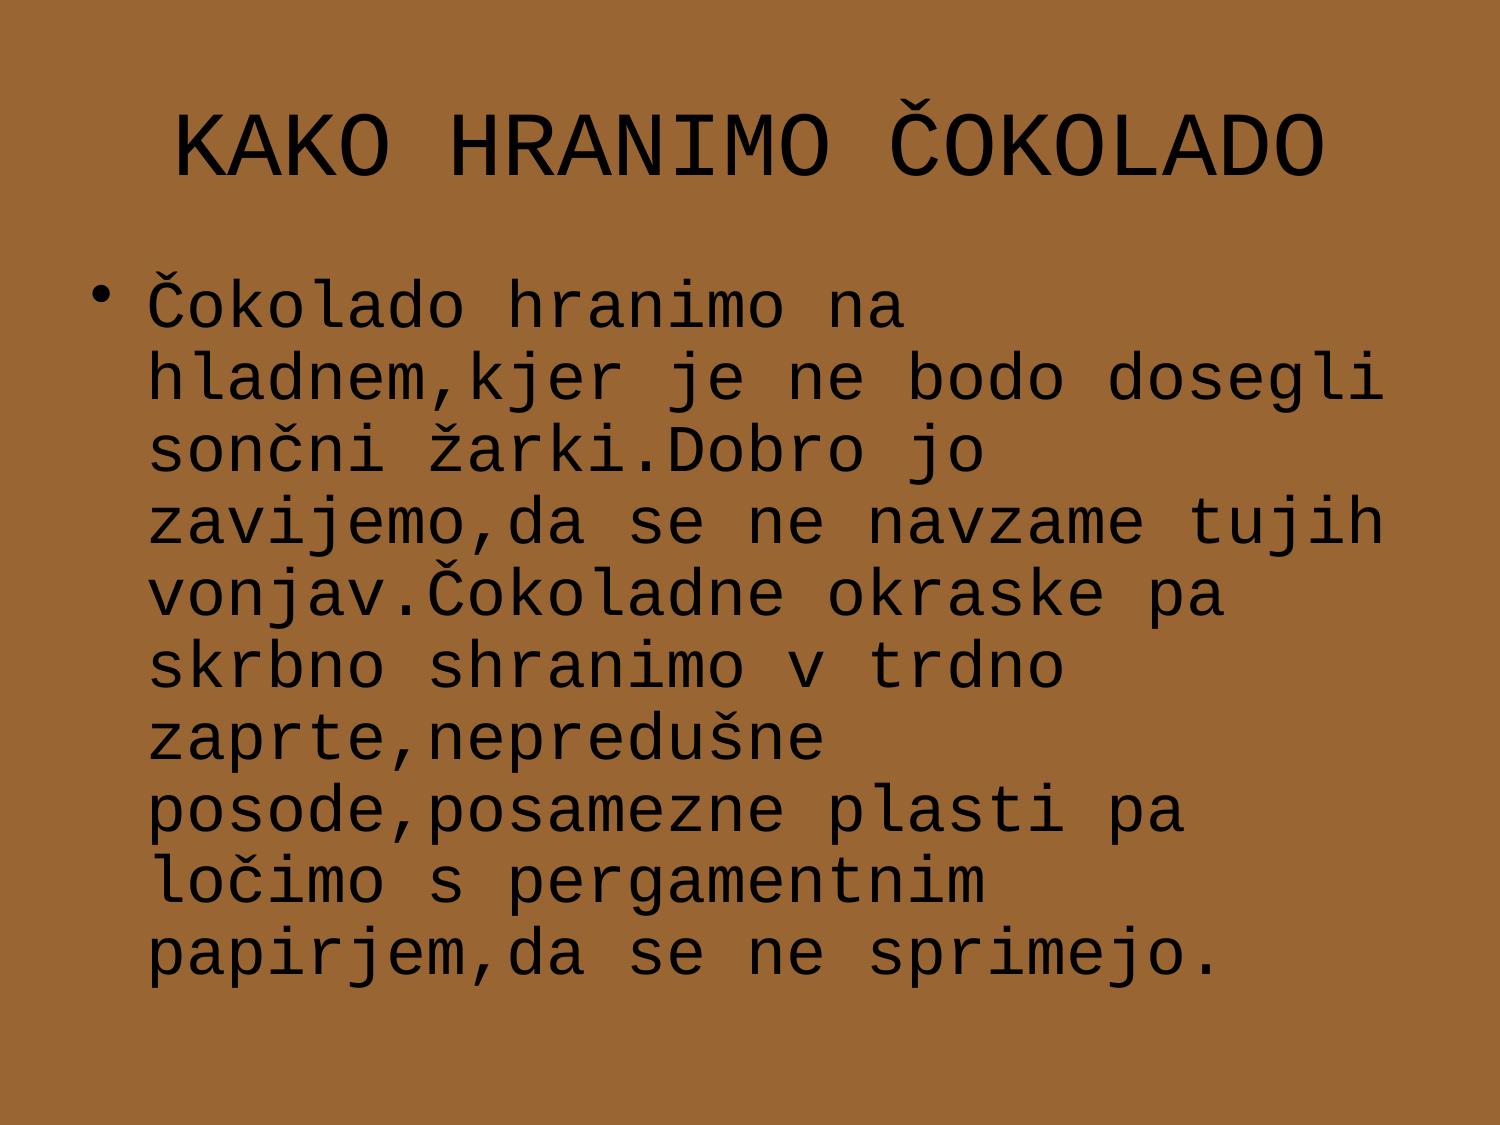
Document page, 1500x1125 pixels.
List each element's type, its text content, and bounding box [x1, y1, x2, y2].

list Čokolado hranimo na hladnem,kjer je ne bodo dosegli sončni žarki.Dobro jo zavijemo,da se ne navzame tujih vonjav.Čokoladne okraske pa skrbno shranimo v trdno zaprte,nepredušne posode,posamezne plasti pa ločimo s pergamentnim papirjem,da se ne sprimejo. [75, 262, 1425, 1005]
title KAKO HRANIMO ČOKOLADO [75, 45, 1425, 233]
